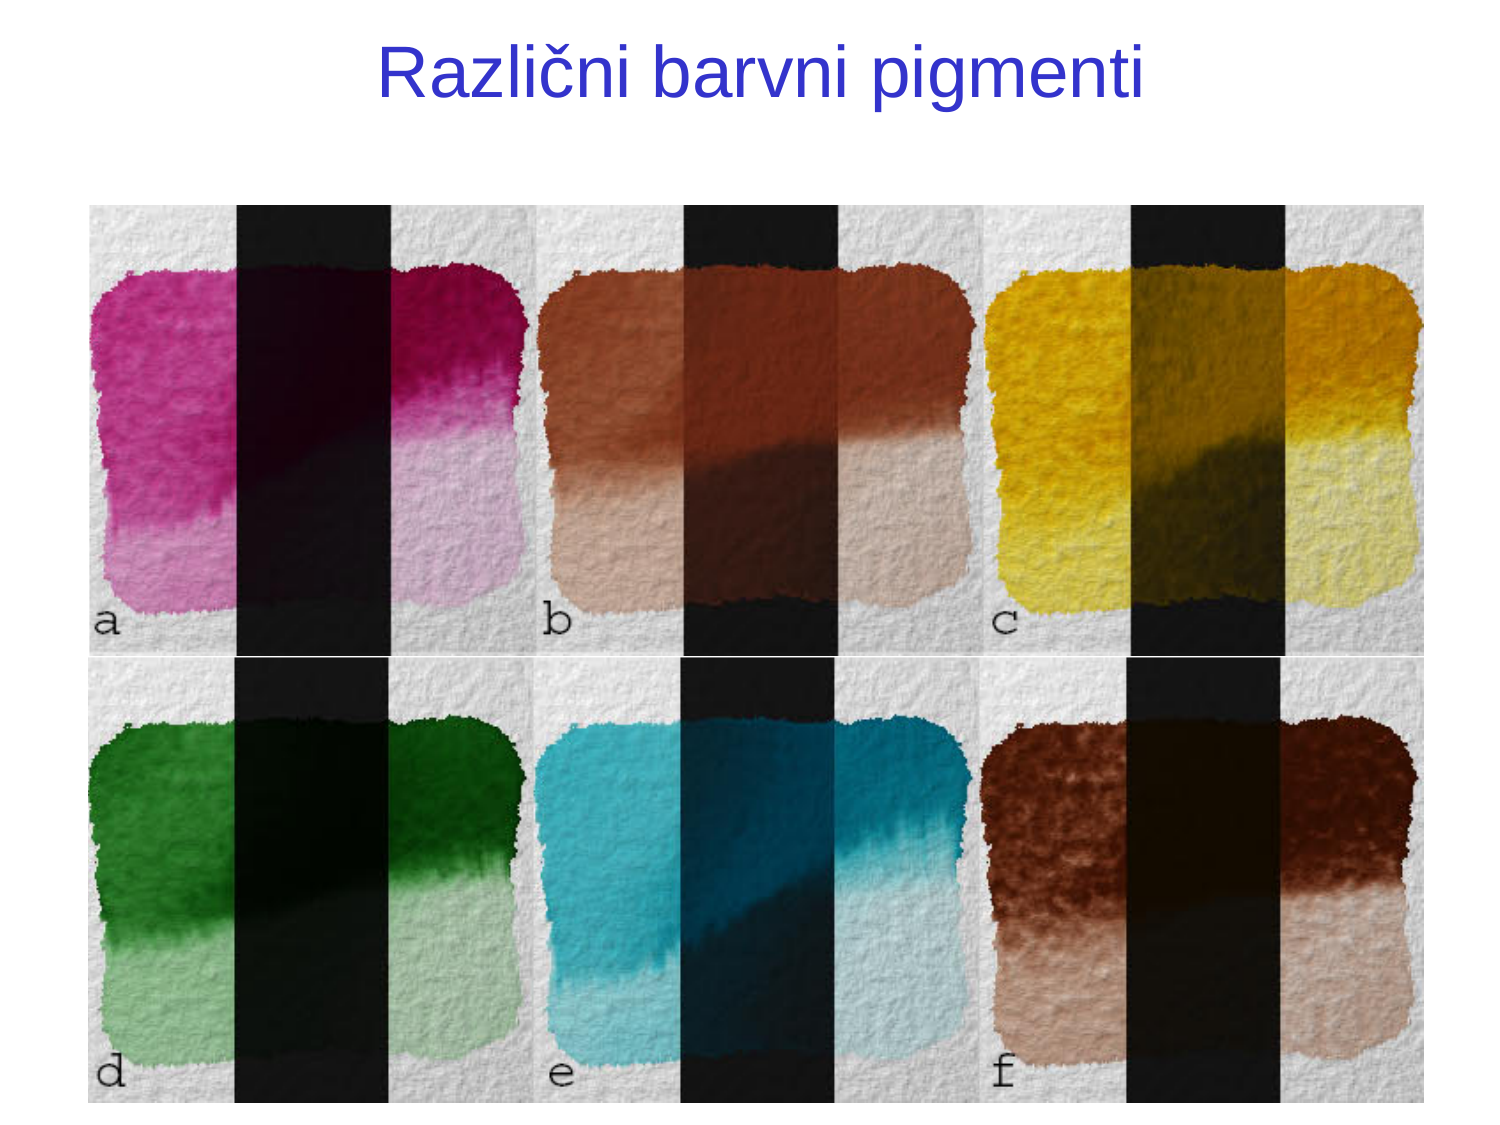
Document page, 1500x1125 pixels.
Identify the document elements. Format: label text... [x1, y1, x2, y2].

picture [88, 205, 1424, 1103]
title Različni barvni pigmenti [123, 0, 1399, 138]
